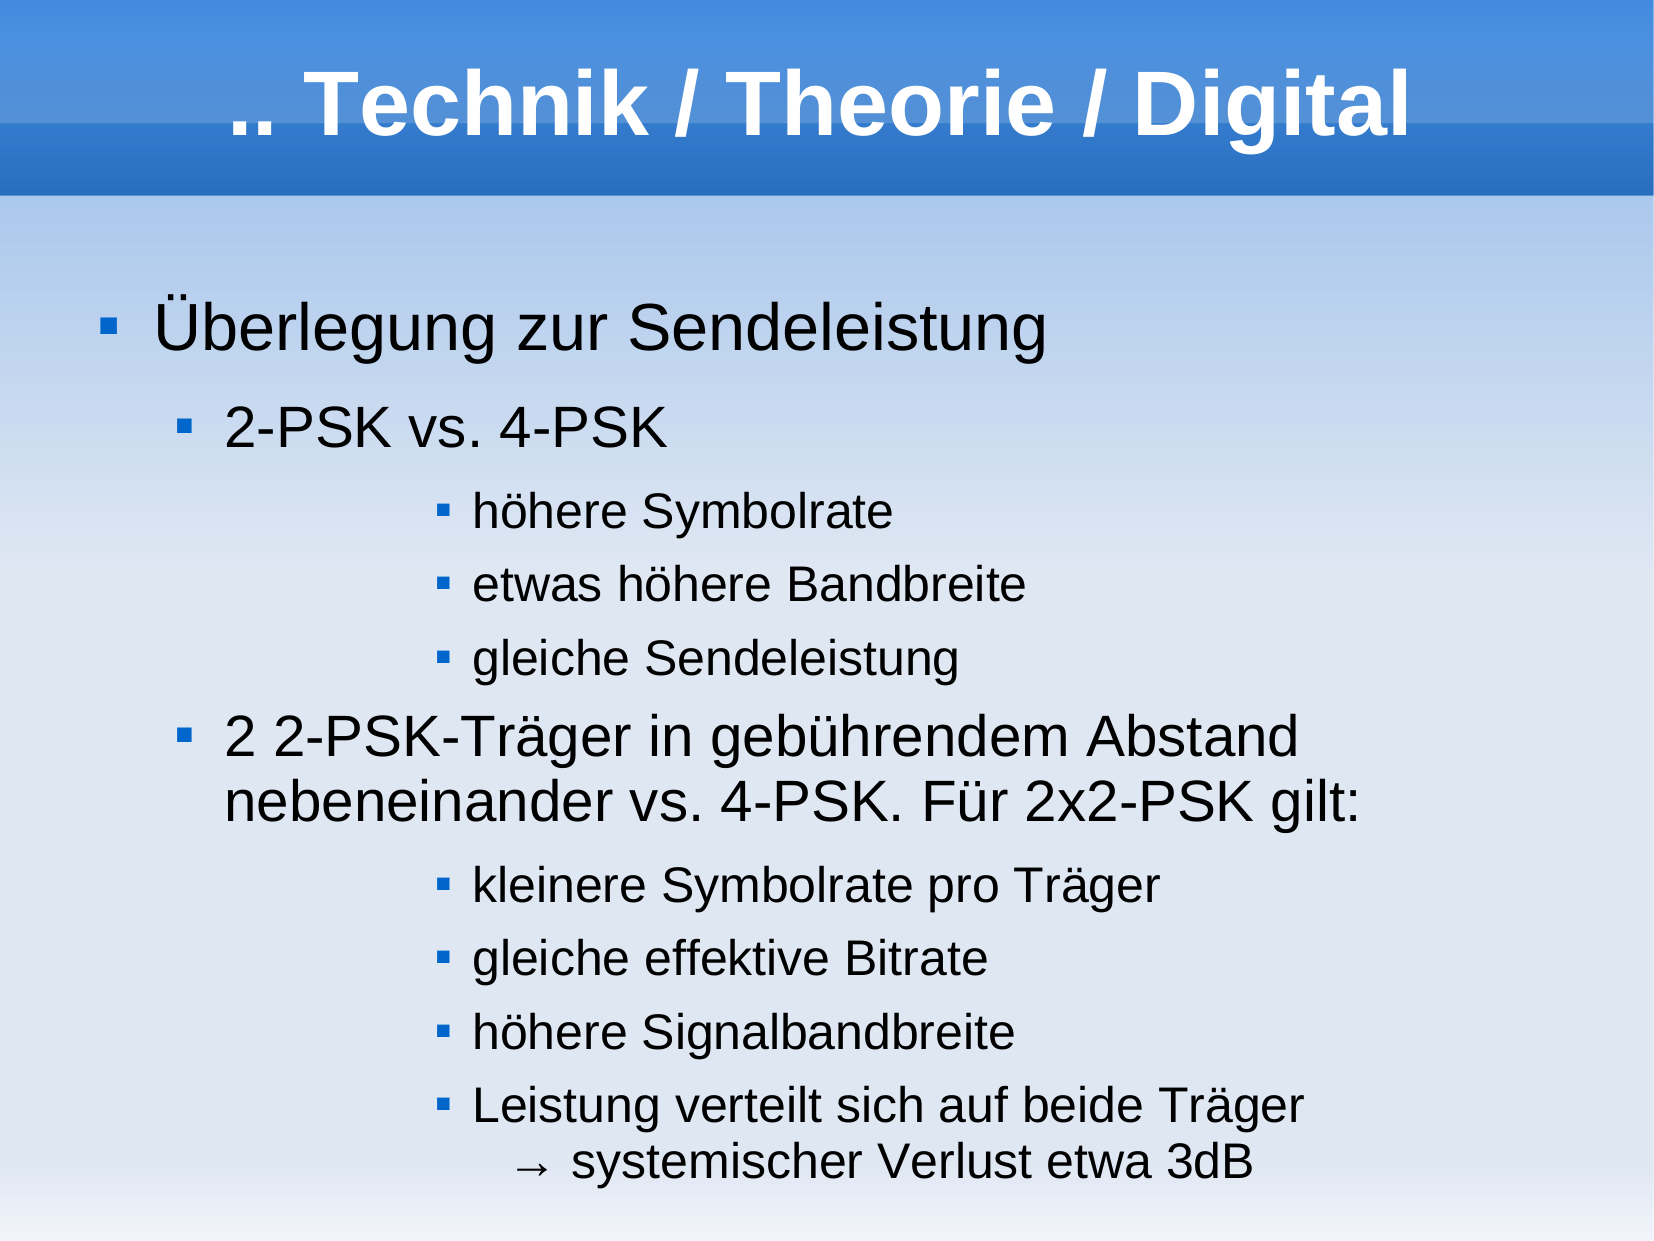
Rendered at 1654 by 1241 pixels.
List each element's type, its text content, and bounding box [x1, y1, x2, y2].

title .. Technik / Theorie / Digital [76, 7, 1565, 200]
list Überlegung zur Sendeleistung 2-PSK vs. 4-PSK höhere Symbolrate etwas höhere Bandbreite gleiche Sendeleistung 2 2-PSK-Träger in gebührendem Abstand nebeneinander vs. 4-PSK. Für 2x2-PSK gilt: kleinere Symbolrate pro Träger gleiche effektive Bitrate höhere Signalbandbreite Leistung verteilt sich auf beide Träger → systemischer Verlust etwa 3dB [82, 290, 1571, 1190]
picture [0, 0, 1654, 1241]
